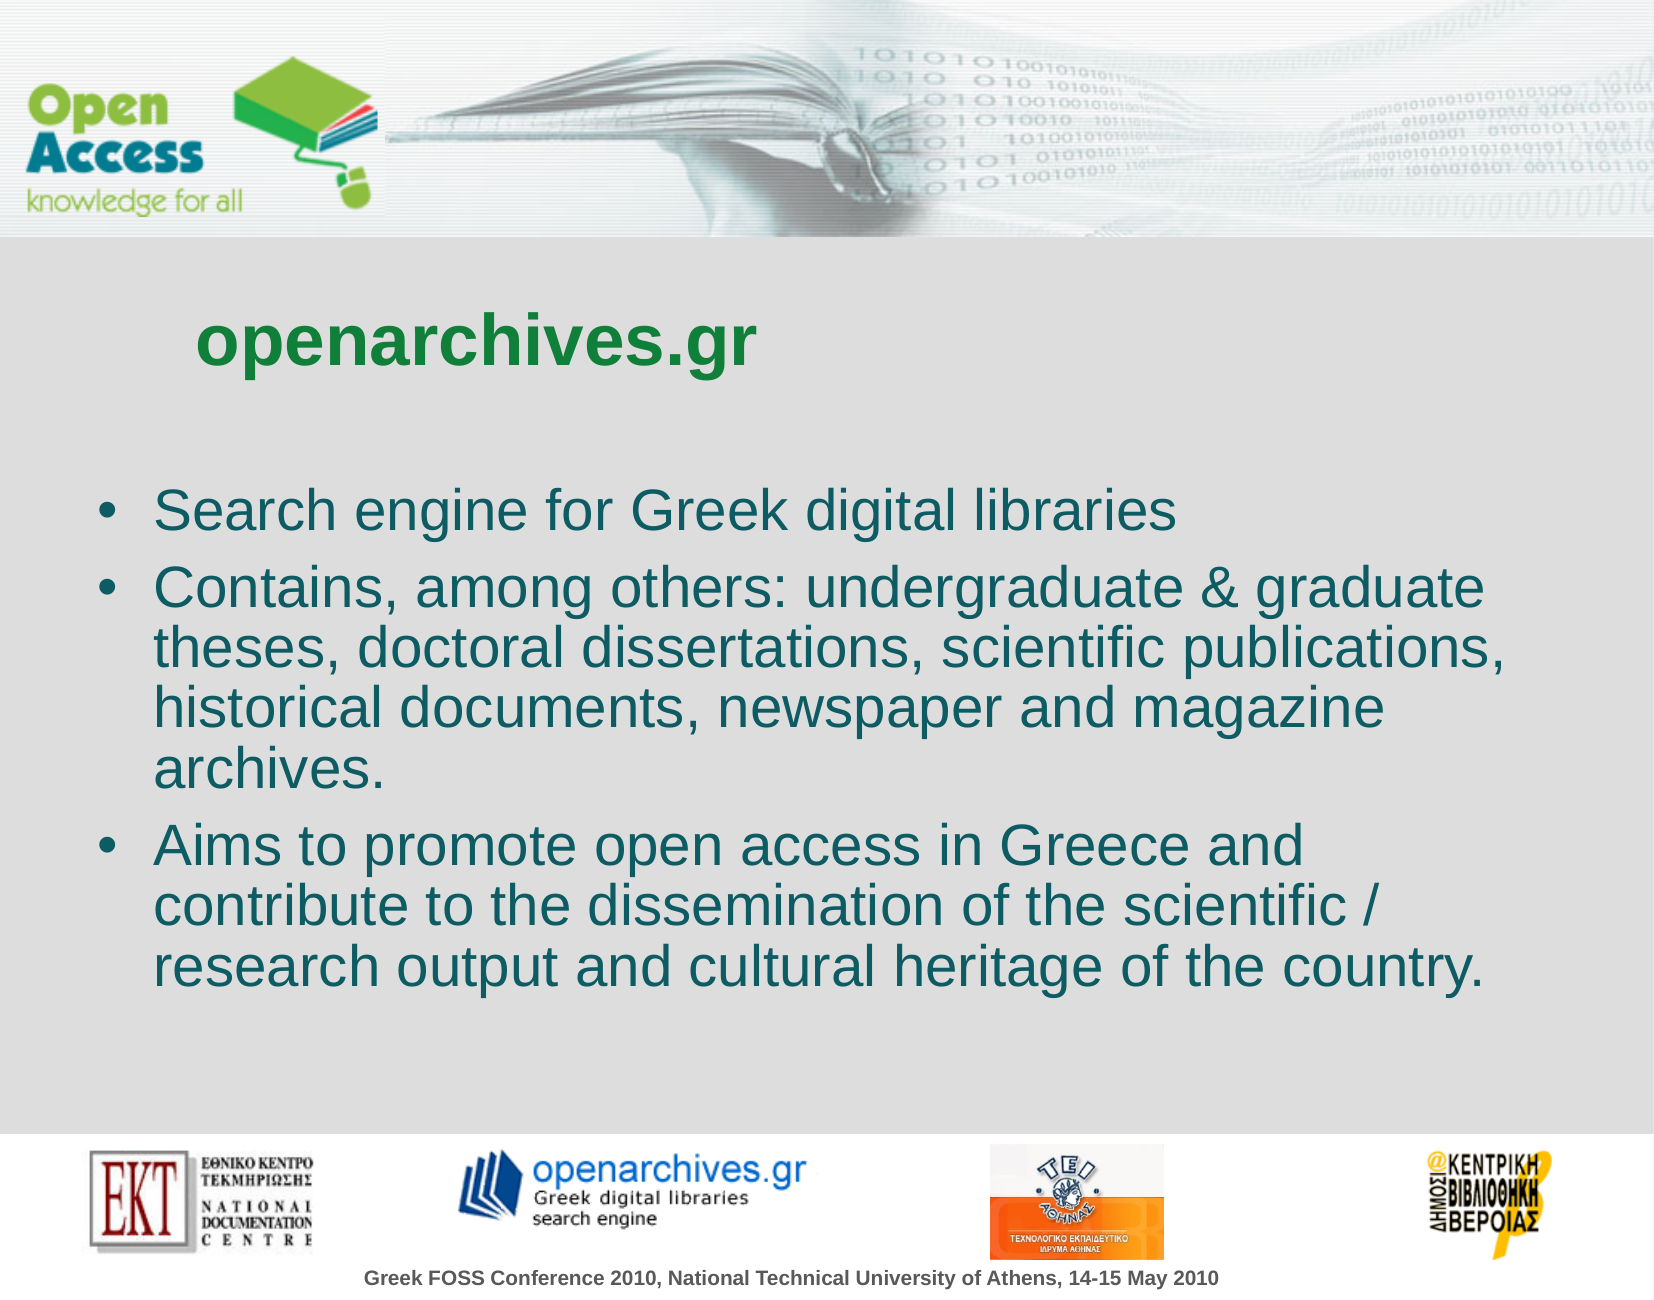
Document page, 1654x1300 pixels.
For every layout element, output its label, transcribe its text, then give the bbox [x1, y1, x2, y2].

picture [1424, 1136, 1648, 1260]
picture [451, 1142, 851, 1231]
text_box openarchives.gr [195, 303, 1516, 387]
list Search engine for Greek digital libraries Contains, among others: undergraduate & graduate theses, doctoral dissertations, scientific publications, historical documents, newspaper and magazine archives. Aims to promote open access in Greece and contribute to the dissemination of the scientific / research output and cultural heritage of the country. [82, 473, 1572, 1058]
picture [990, 1142, 1164, 1260]
picture [0, 0, 1654, 237]
picture [82, 1138, 323, 1260]
